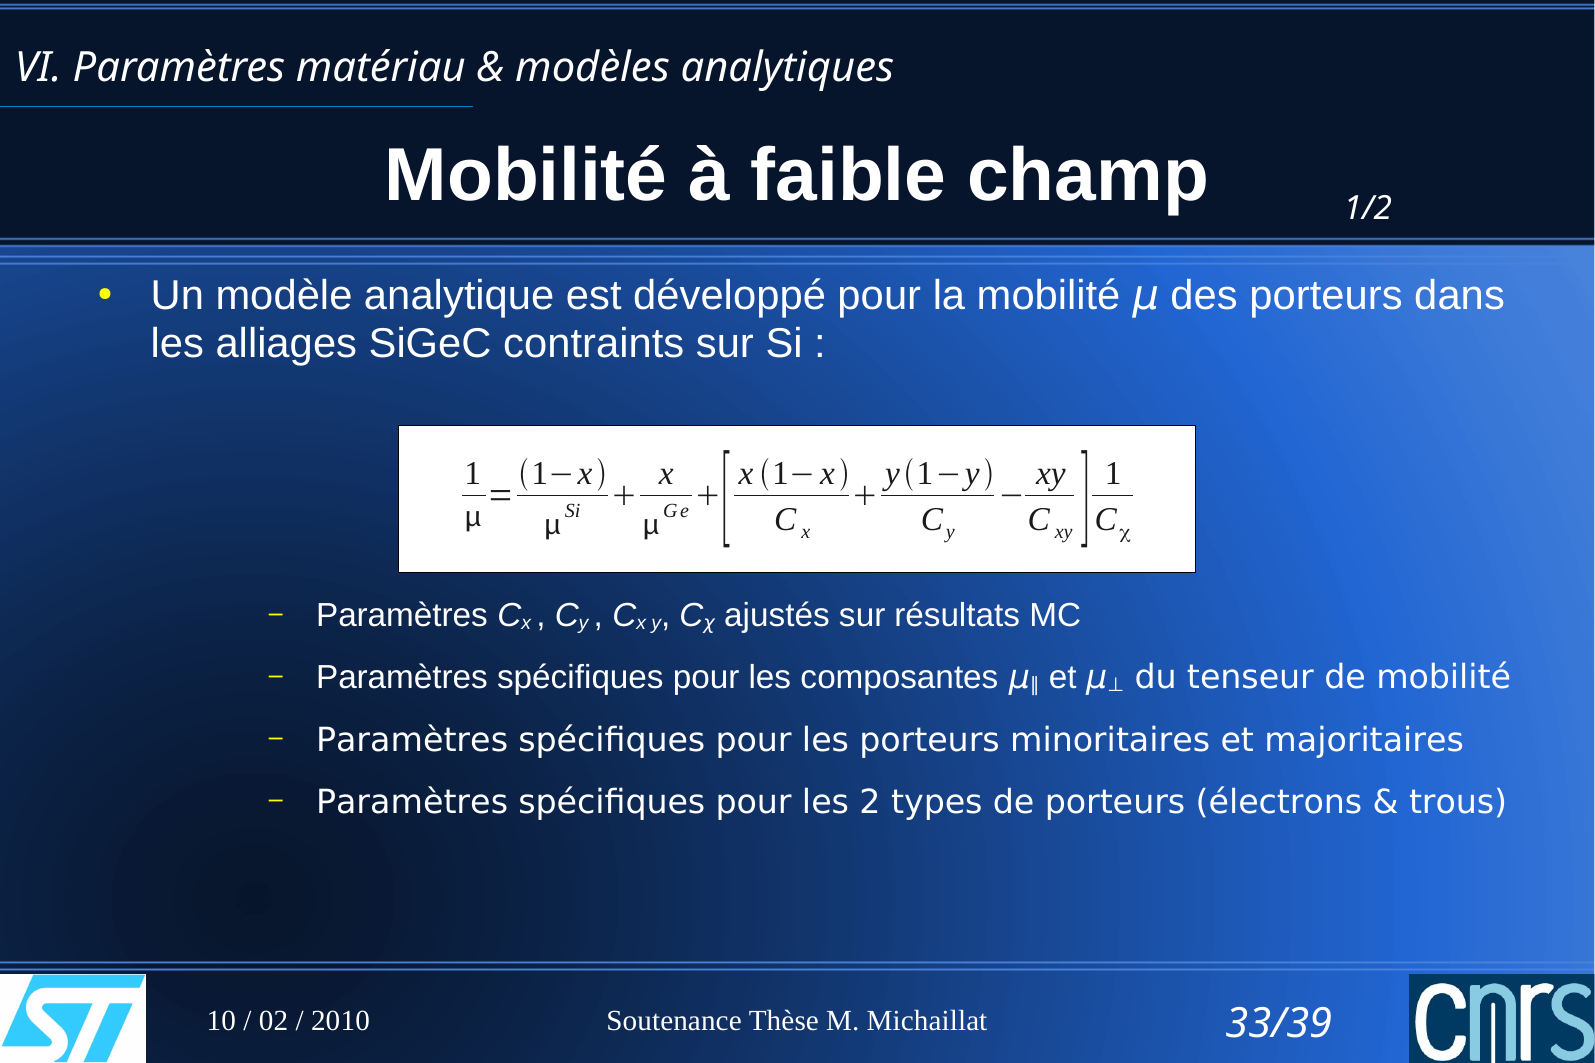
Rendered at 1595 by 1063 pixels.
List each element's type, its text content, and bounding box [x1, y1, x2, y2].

list Un modèle analytique est développé pour la mobilité μ des porteurs dans les alliages SiGeC contraints sur Si : Paramètres Cx , Cy , Cx y, Cχ ajustés sur résultats MC Paramètres spécifiques pour les composantes μ∥ et μ⊥ du tenseur de mobilité Paramètres spécifiques pour les porteurs minoritaires et majoritaires Paramètres spécifiques pour les 2 types de porteurs (électrons & trous) [79, 270, 1515, 973]
text_box VI. Paramètres matériau & modèles analytiques [0, 29, 1182, 100]
chart [451, 448, 1144, 550]
picture [0, 0, 1595, 1063]
text_box [398, 425, 1196, 573]
text_box 1/2 [1328, 177, 1416, 236]
title Mobilité à faible champ [79, 115, 1515, 234]
